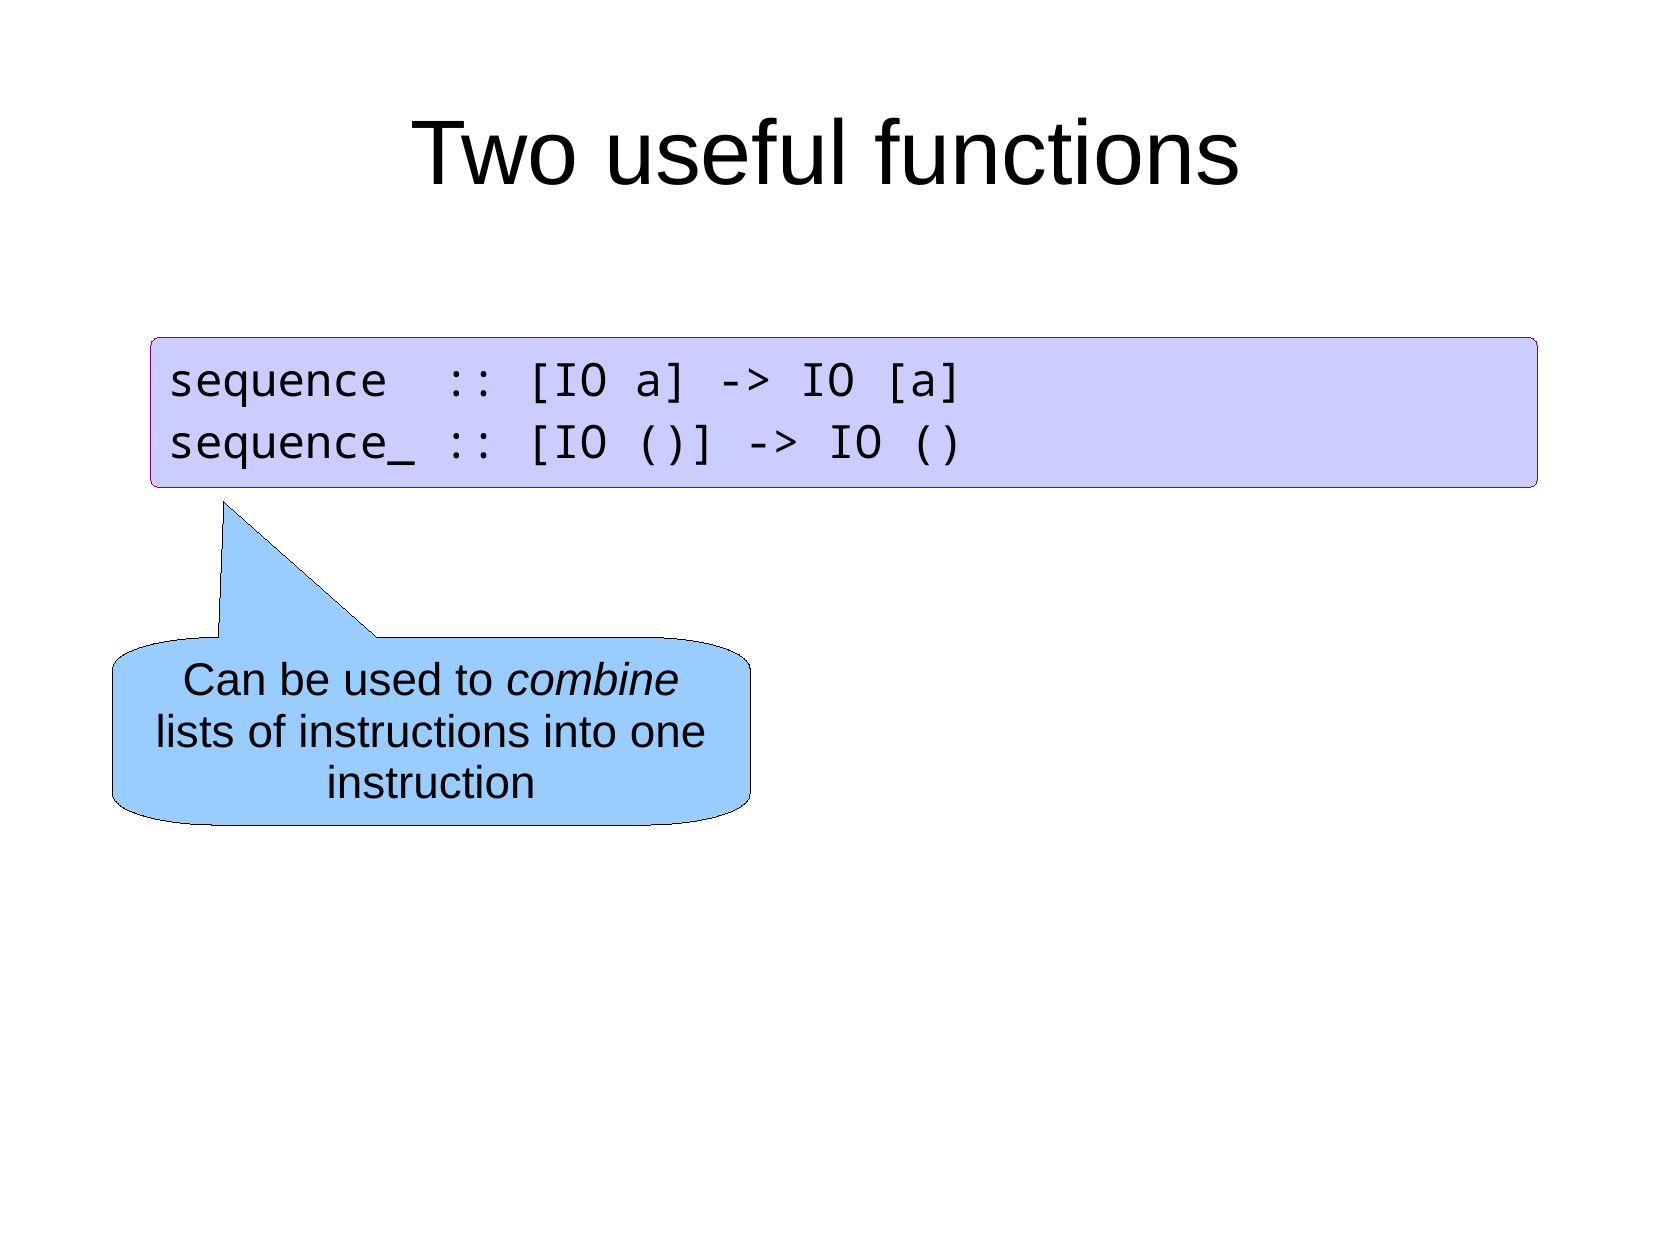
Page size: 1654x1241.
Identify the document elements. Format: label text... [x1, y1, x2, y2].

text_box Can be used to combine lists of instructions into one instruction [112, 501, 751, 826]
title Two useful functions [82, 56, 1571, 250]
text_box sequence :: [IO a] -> IO [a] sequence_ :: [IO ()] -> IO () [150, 337, 1538, 488]
